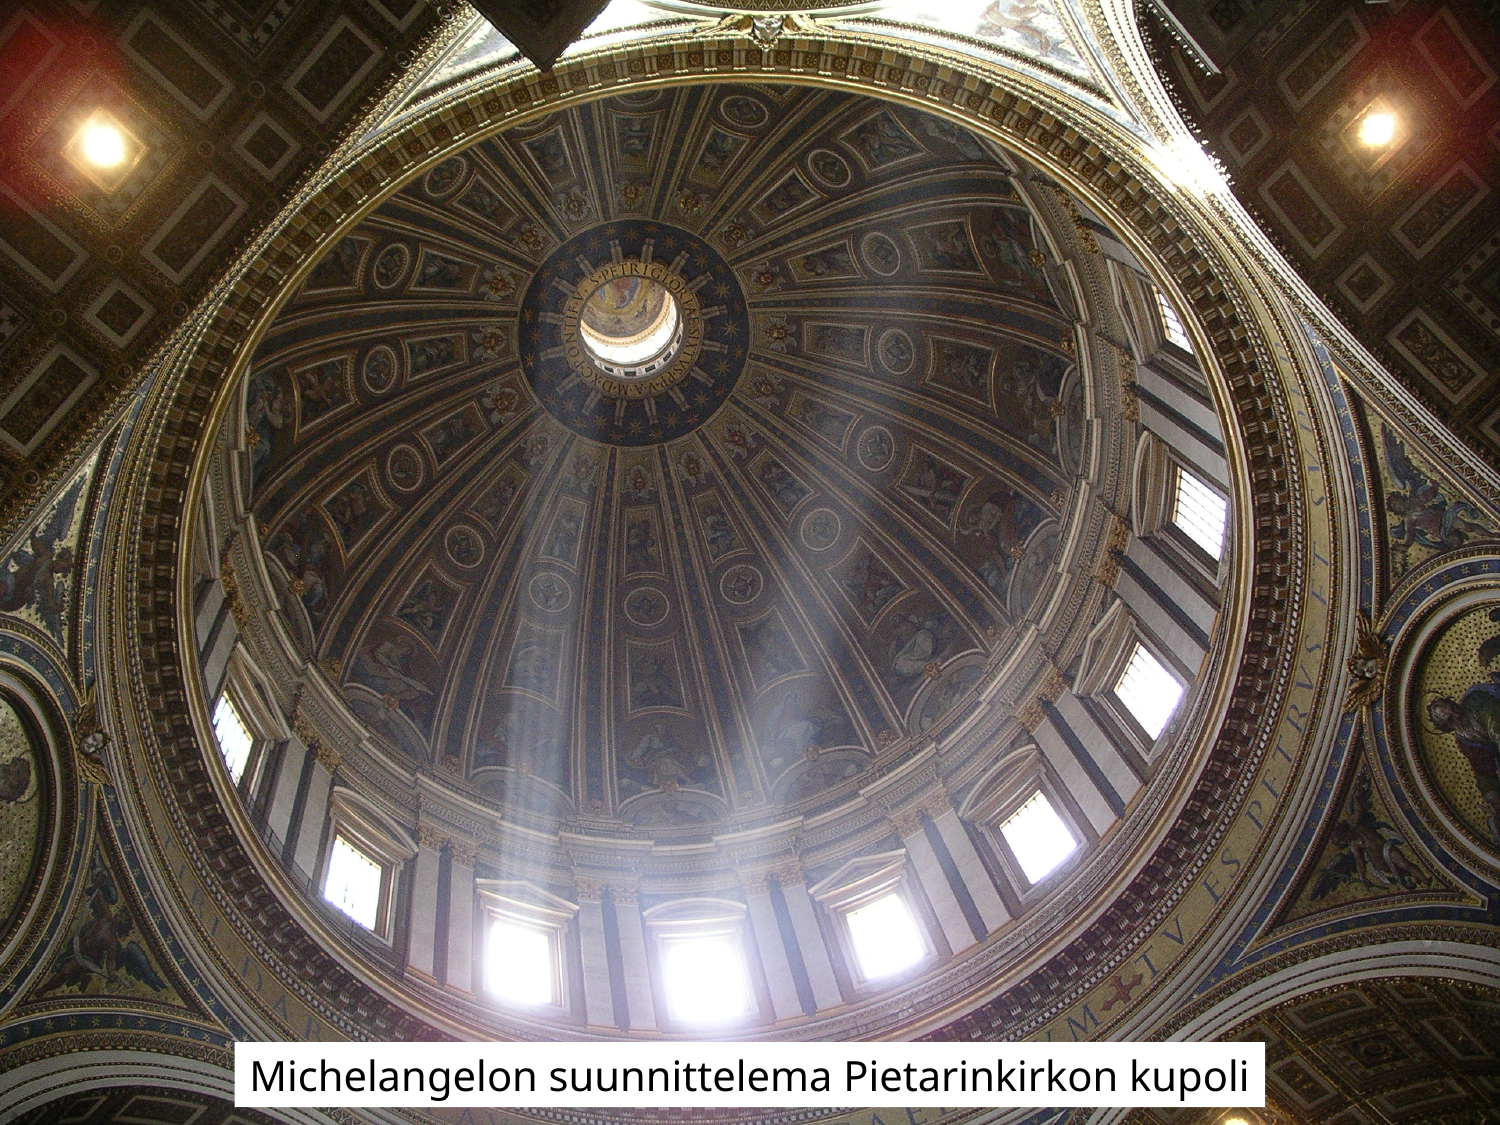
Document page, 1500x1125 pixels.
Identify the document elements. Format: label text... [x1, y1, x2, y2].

picture [0, 0, 1500, 1125]
text_box Michelangelon suunnittelema Pietarinkirkon kupoli [234, 1042, 1266, 1108]
